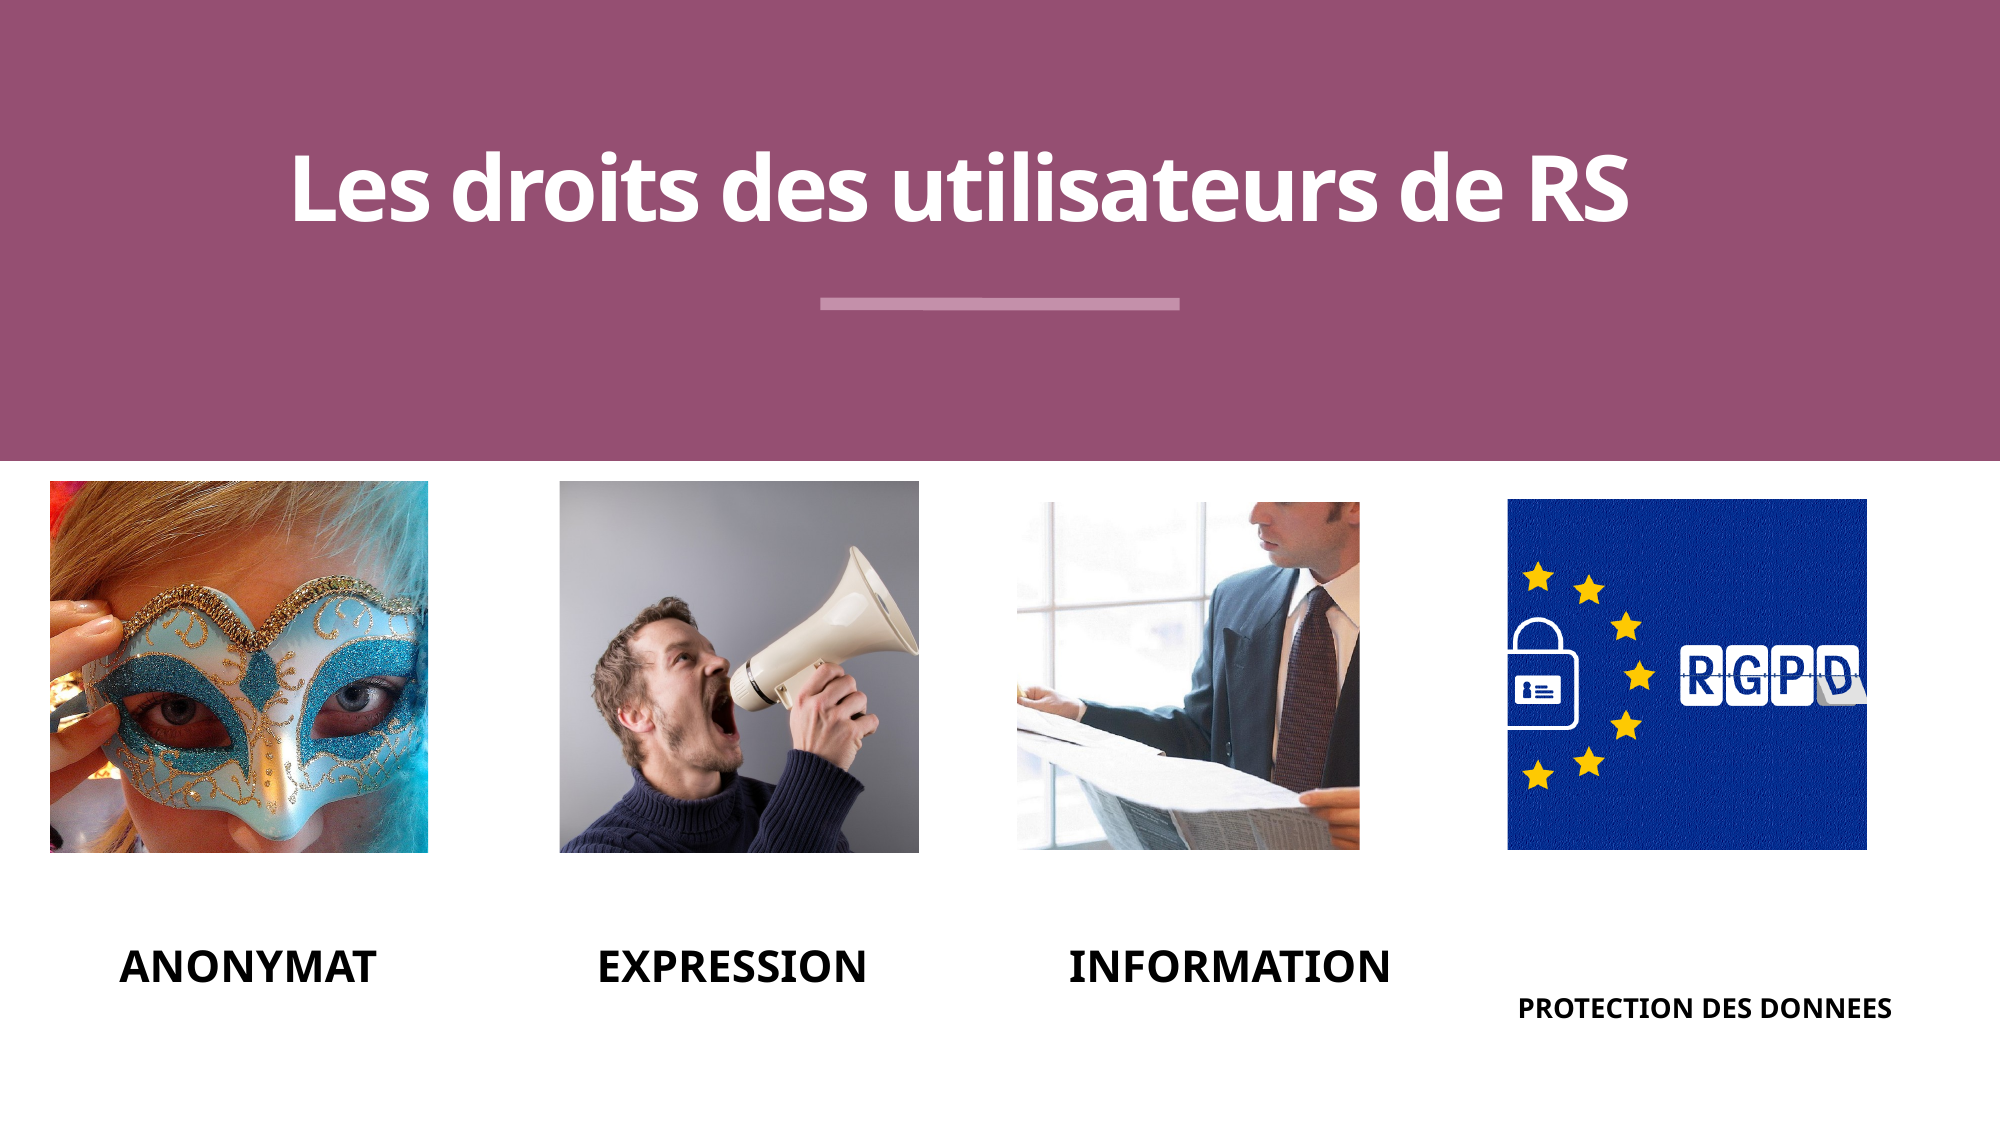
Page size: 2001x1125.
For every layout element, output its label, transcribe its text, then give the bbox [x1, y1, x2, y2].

list INFORMATION [1031, 936, 1445, 1000]
list EXPRESSION [533, 936, 947, 1000]
title Les droits des utilisateurs de RS [248, 97, 1687, 287]
picture [559, 481, 919, 853]
list PROTECTION DES DONNEES [1484, 969, 1941, 1033]
picture [1507, 499, 1867, 850]
list ANONYMAT [49, 936, 463, 1000]
picture [1017, 502, 1360, 850]
picture [50, 481, 429, 853]
